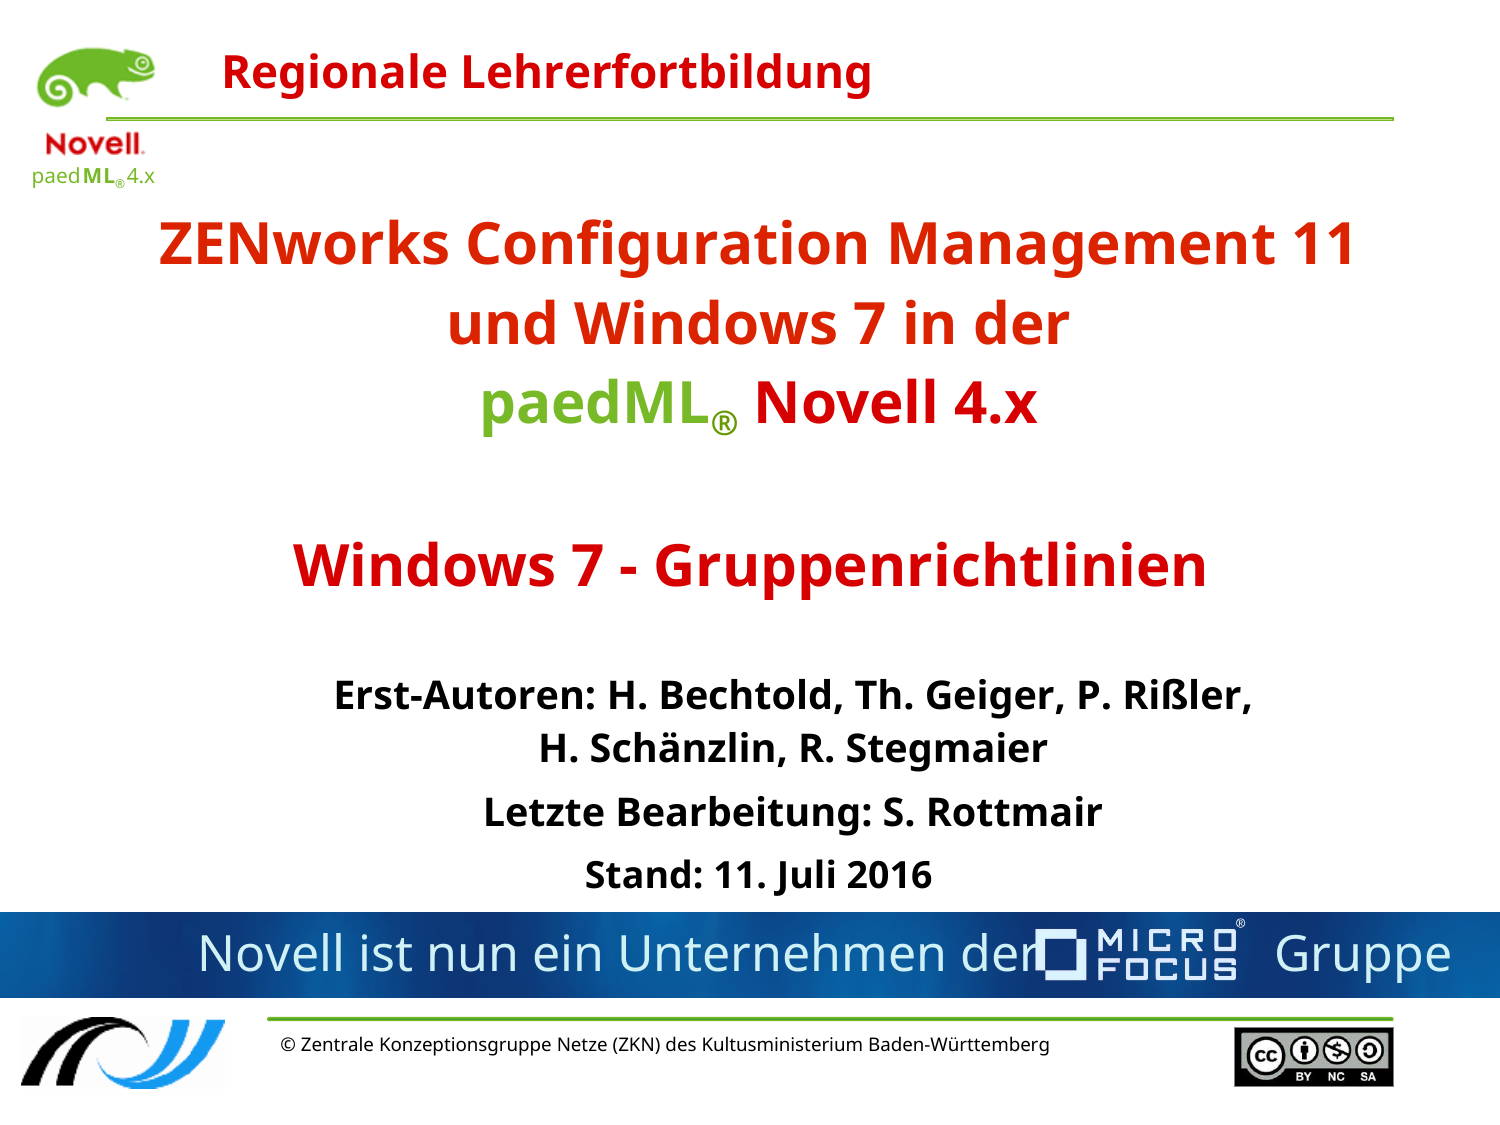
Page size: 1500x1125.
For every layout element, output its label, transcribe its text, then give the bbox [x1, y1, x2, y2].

text_box Erst-Autoren: H. Bechtold, Th. Geiger, P. Rißler, H. Schänzlin, R. Stegmaier Letzte Bearbeitung: S. Rottmair [17, 659, 1495, 833]
text_box Novell ist nun ein Unternehmen der Gruppe [182, 913, 1443, 989]
picture [0, 912, 1500, 999]
picture [21, 1017, 225, 1089]
text_box Regionale Lehrerfortbildung [206, 35, 1235, 106]
text_box Stand: 11. Juli 2016 [118, 842, 1400, 904]
picture [1234, 1027, 1394, 1087]
picture [24, 32, 167, 175]
text_box © Zentrale Konzeptionsgruppe Netze (ZKN) des Kultusministerium Baden-Württemberg [265, 1025, 1341, 1063]
title ZENworks Configuration Management 11 und Windows 7 in der paedML® Novell 4.x Windows 7 - Gruppenrichtlinien [117, 216, 1400, 590]
